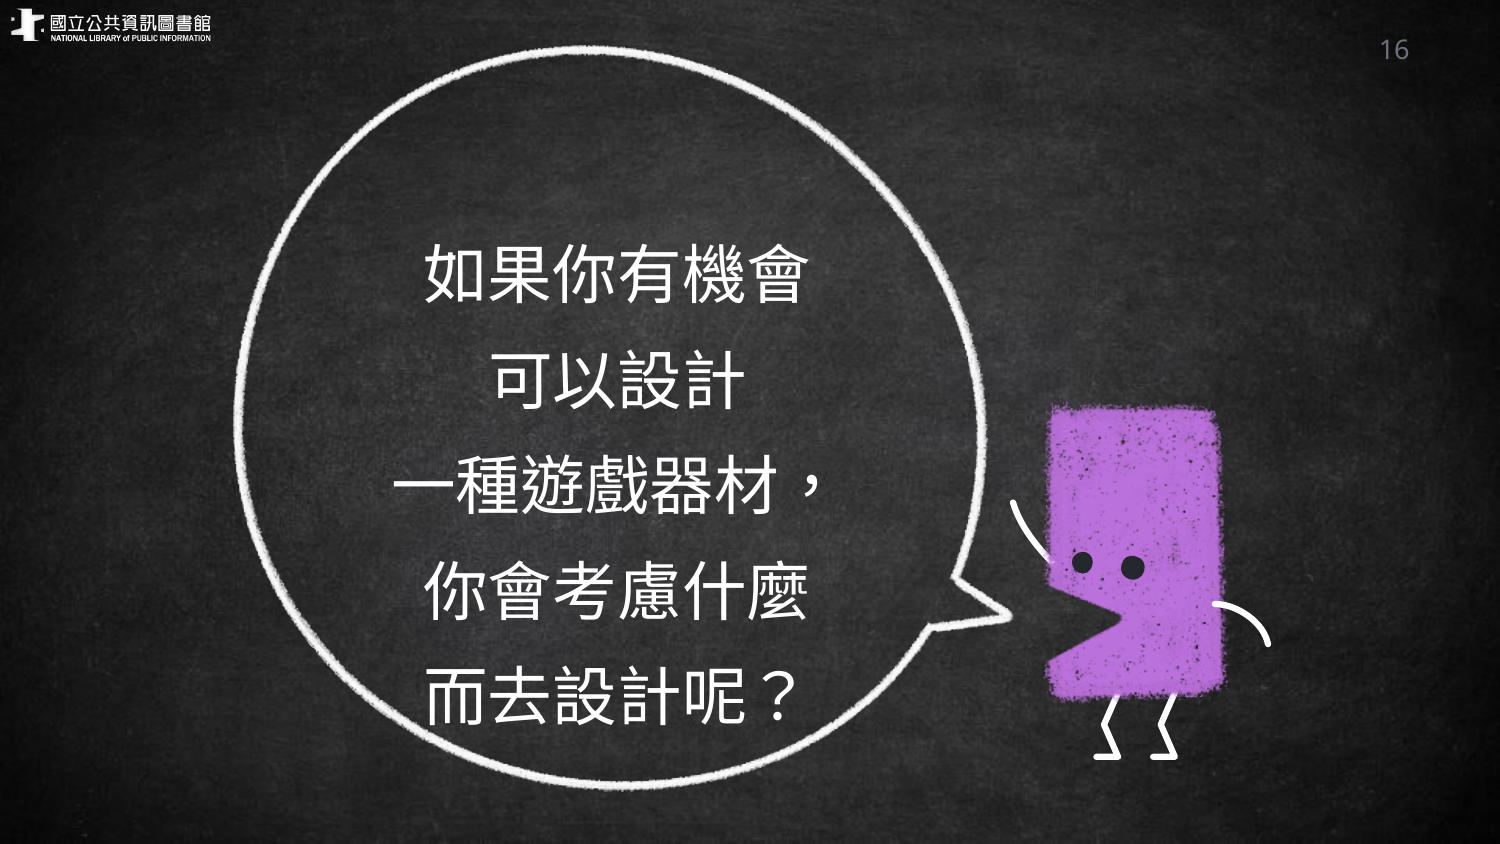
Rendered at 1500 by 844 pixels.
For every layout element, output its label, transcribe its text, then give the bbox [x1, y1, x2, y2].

list 如果你有機會 可以設計 一種遊戲器材， 你會考慮什麼 而去設計呢？ [316, 222, 919, 734]
text_box [1378, 32, 1469, 98]
